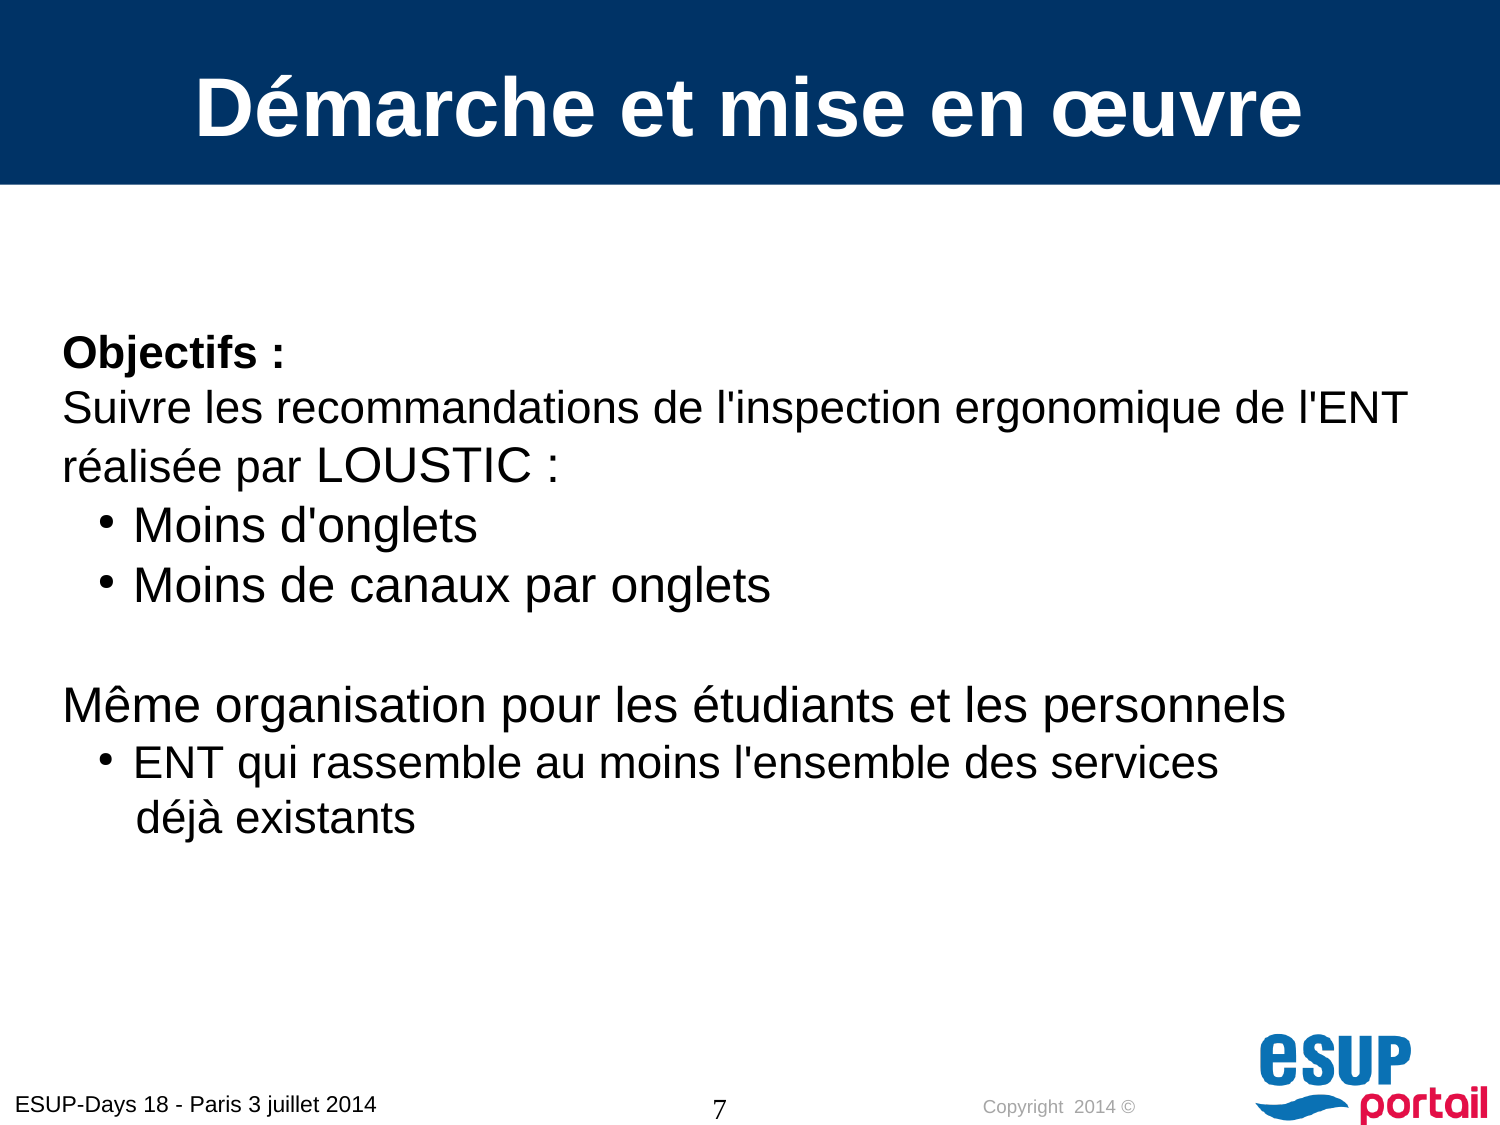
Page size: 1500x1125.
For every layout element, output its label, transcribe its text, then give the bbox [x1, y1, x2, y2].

picture [1247, 1027, 1500, 1125]
title Démarche et mise en œuvre [75, 45, 1426, 233]
text_box Objectifs : Suivre les recommandations de l'inspection ergonomique de l'ENT réalisée par LOUSTIC : Moins d'onglets Moins de canaux par onglets Même organisation pour les étudiants et les personnels ENT qui rassemble au moins l'ensemble des services déjà existants [47, 315, 1437, 851]
